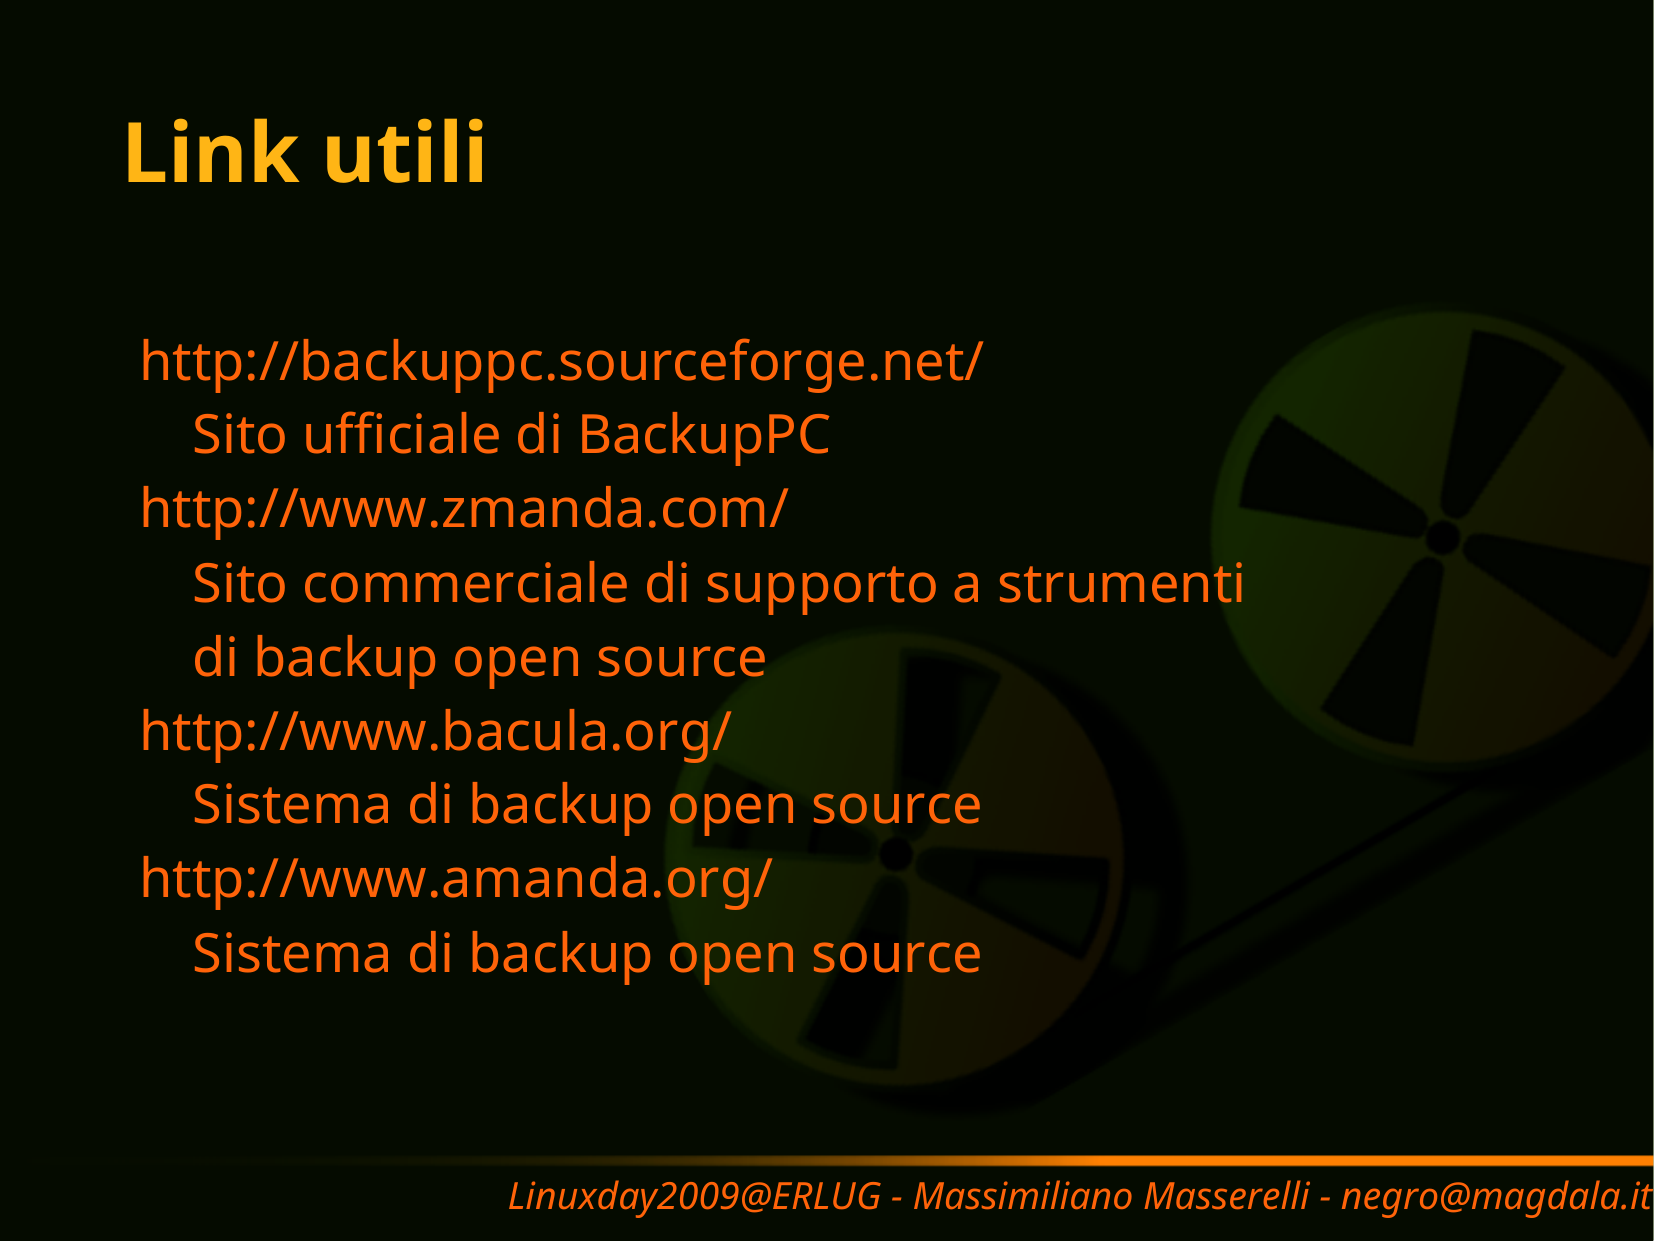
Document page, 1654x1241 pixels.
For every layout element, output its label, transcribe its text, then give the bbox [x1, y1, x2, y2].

title Link utili [121, 46, 1534, 254]
list http://backuppc.sourceforge.net/ Sito ufficiale di BackupPC http://www.zmanda.com/ Sito commerciale di supporto a strumenti di backup open source http://www.bacula.org/ Sistema di backup open source http://www.amanda.org/ Sistema di backup open source [121, 322, 1561, 957]
